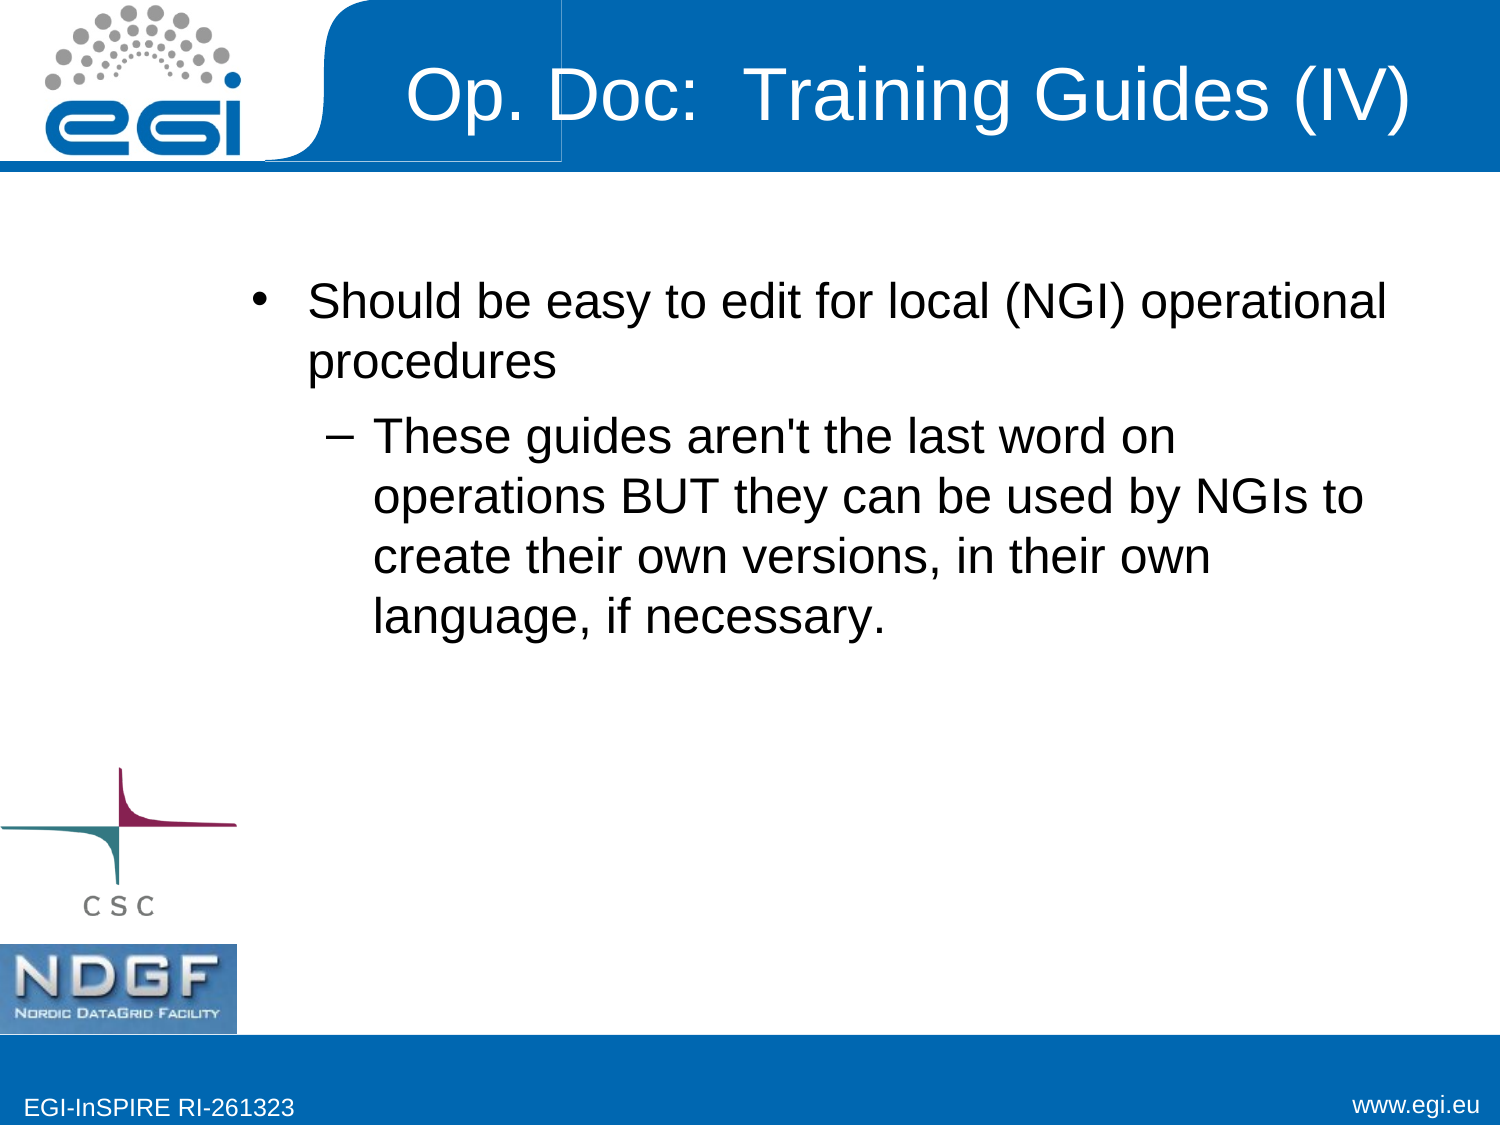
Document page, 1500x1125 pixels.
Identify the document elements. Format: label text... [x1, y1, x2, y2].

picture [0, 0, 265, 161]
title Op. Doc: Training Guides (IV) [348, 0, 1471, 208]
list Should be easy to edit for local (NGI) operational procedures These guides aren't the last word on operations BUT they can be used by NGIs to create their own versions, in their own language, if necessary. [236, 260, 1426, 1004]
picture [0, 767, 236, 916]
picture [0, 944, 237, 1034]
